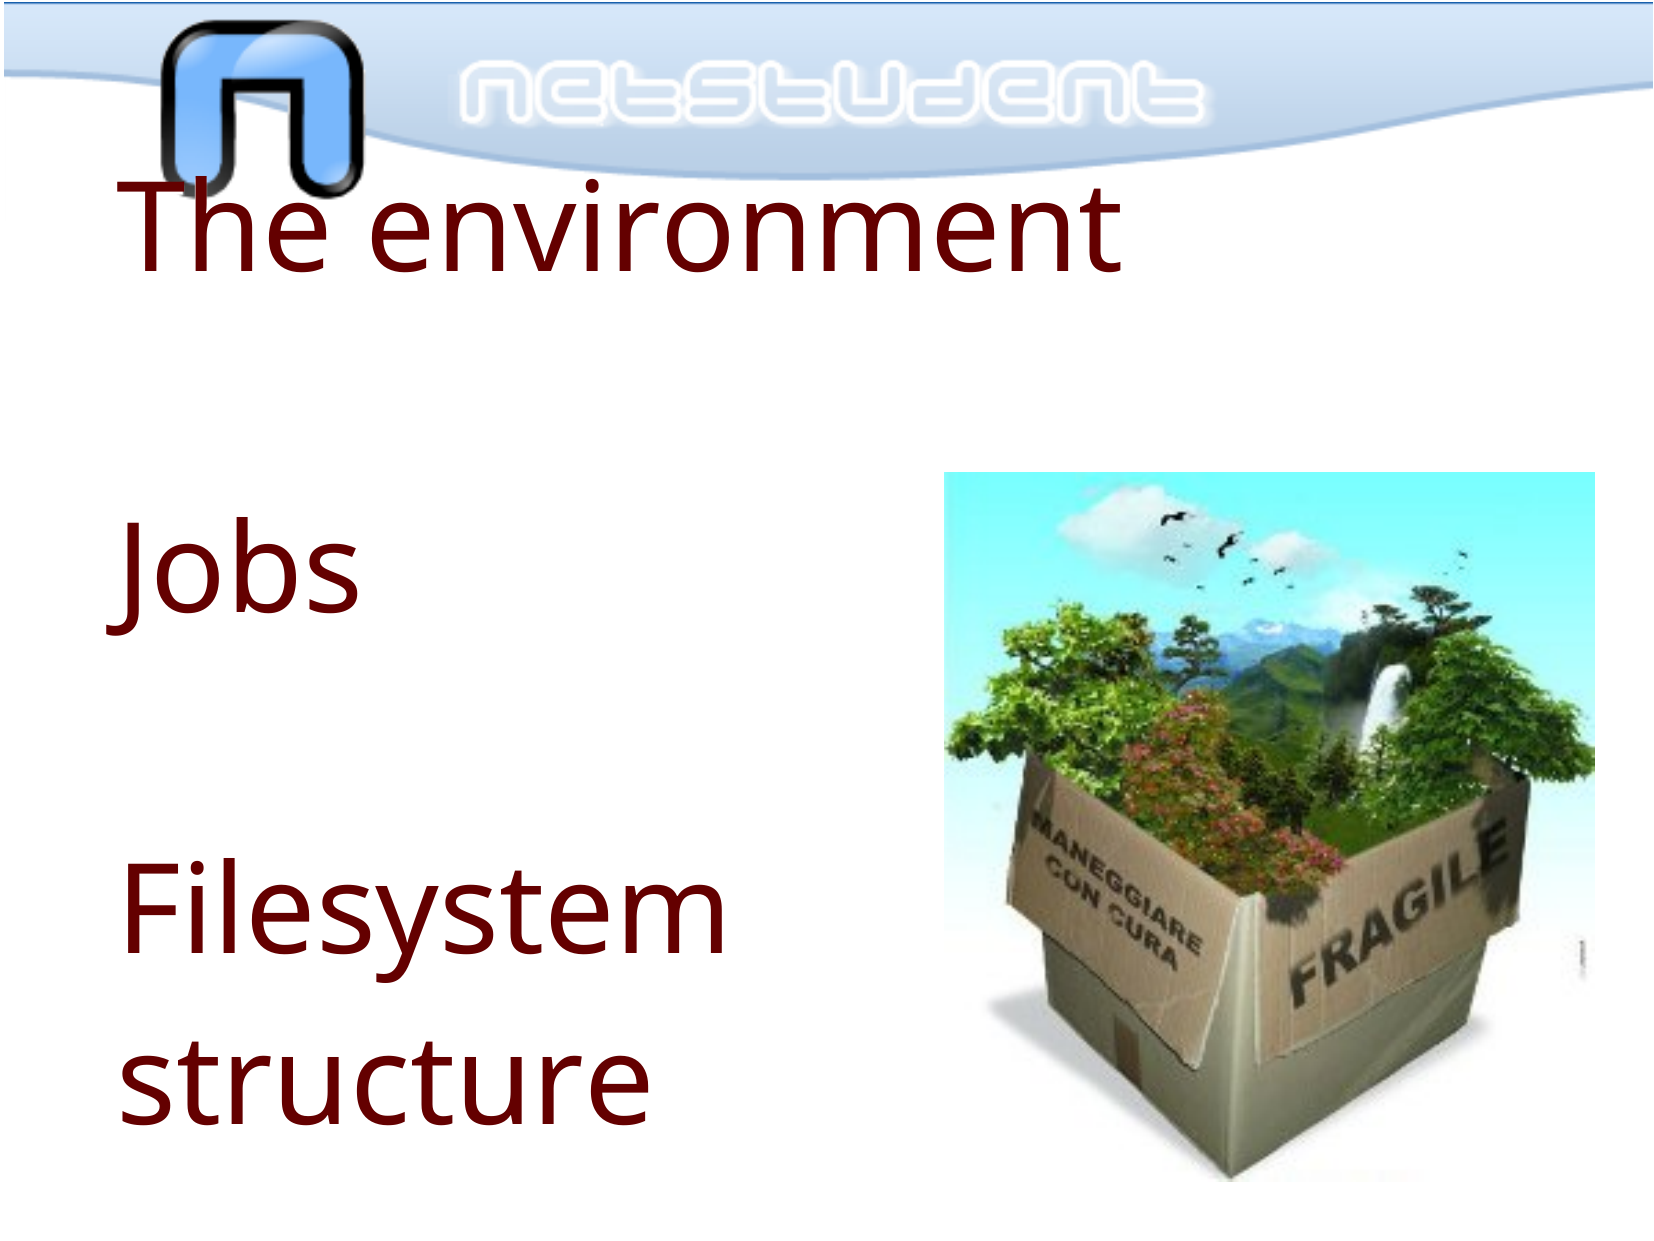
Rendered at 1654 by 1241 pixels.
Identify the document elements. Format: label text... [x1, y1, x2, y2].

title The environment Jobs Filesystem structure [110, 206, 1211, 1093]
picture [0, 0, 1654, 1241]
